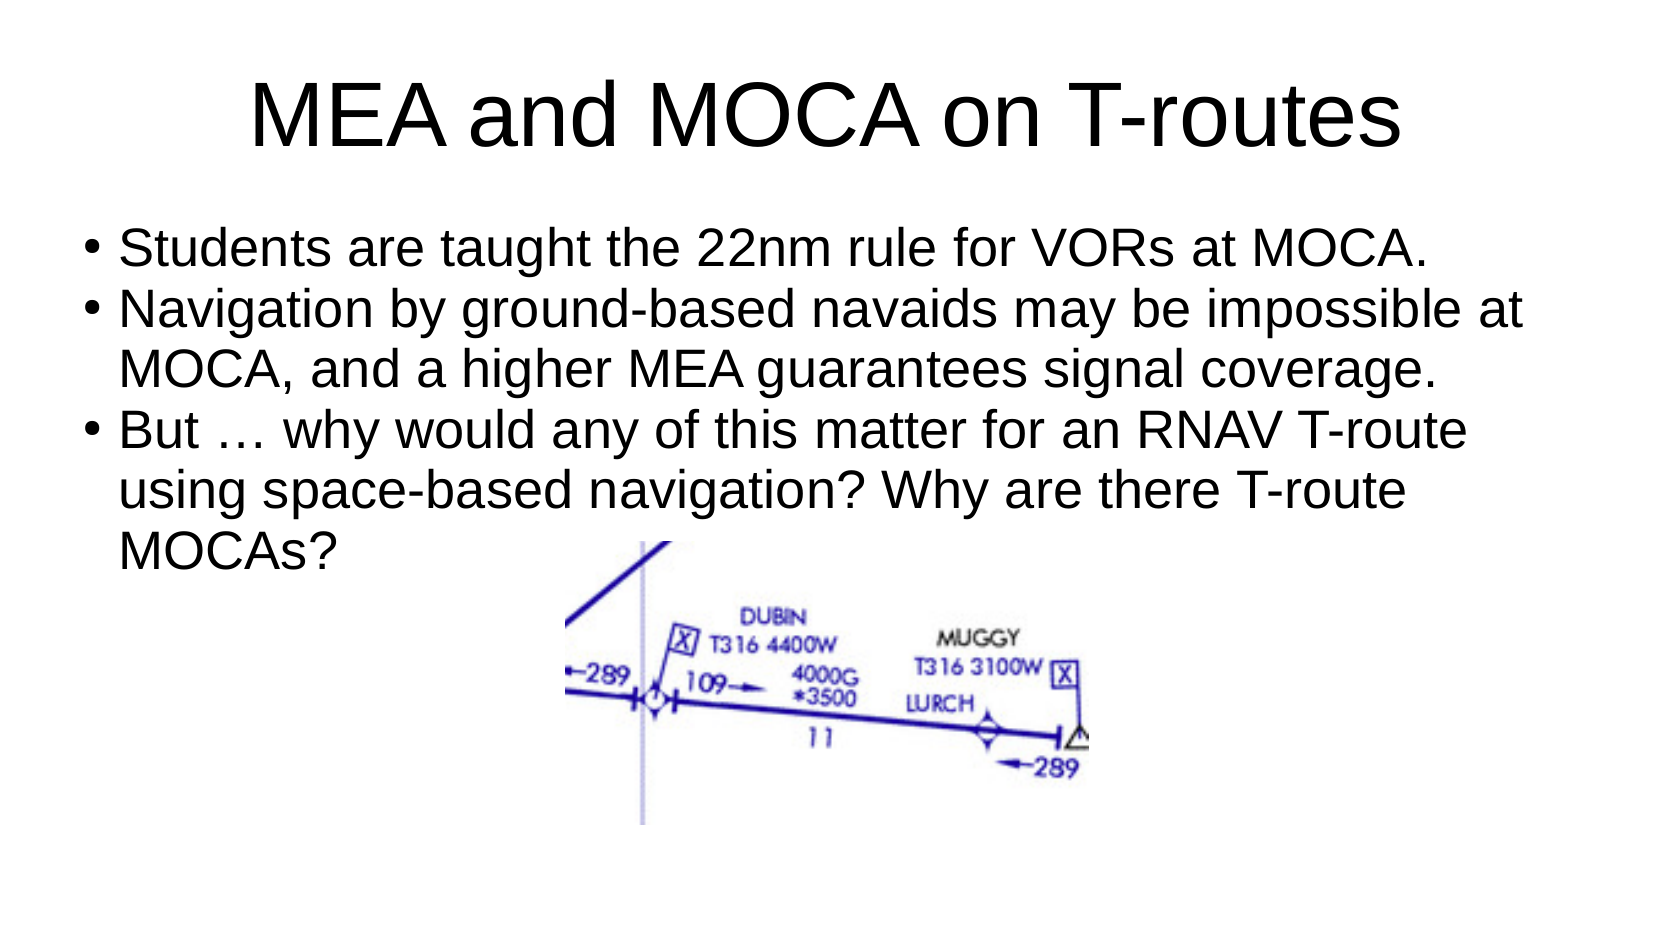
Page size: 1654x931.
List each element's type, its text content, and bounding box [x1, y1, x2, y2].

picture [565, 541, 1089, 826]
subtitle Students are taught the 22nm rule for VORs at MOCA. Navigation by ground-based navaids may be impossible at MOCA, and a higher MEA guarantees signal coverage. But … why would any of this matter for an RNAV T-route using space-based navigation? Why are there T-route MOCAs? [82, 217, 1571, 758]
title MEA and MOCA on T-routes [82, 37, 1571, 193]
